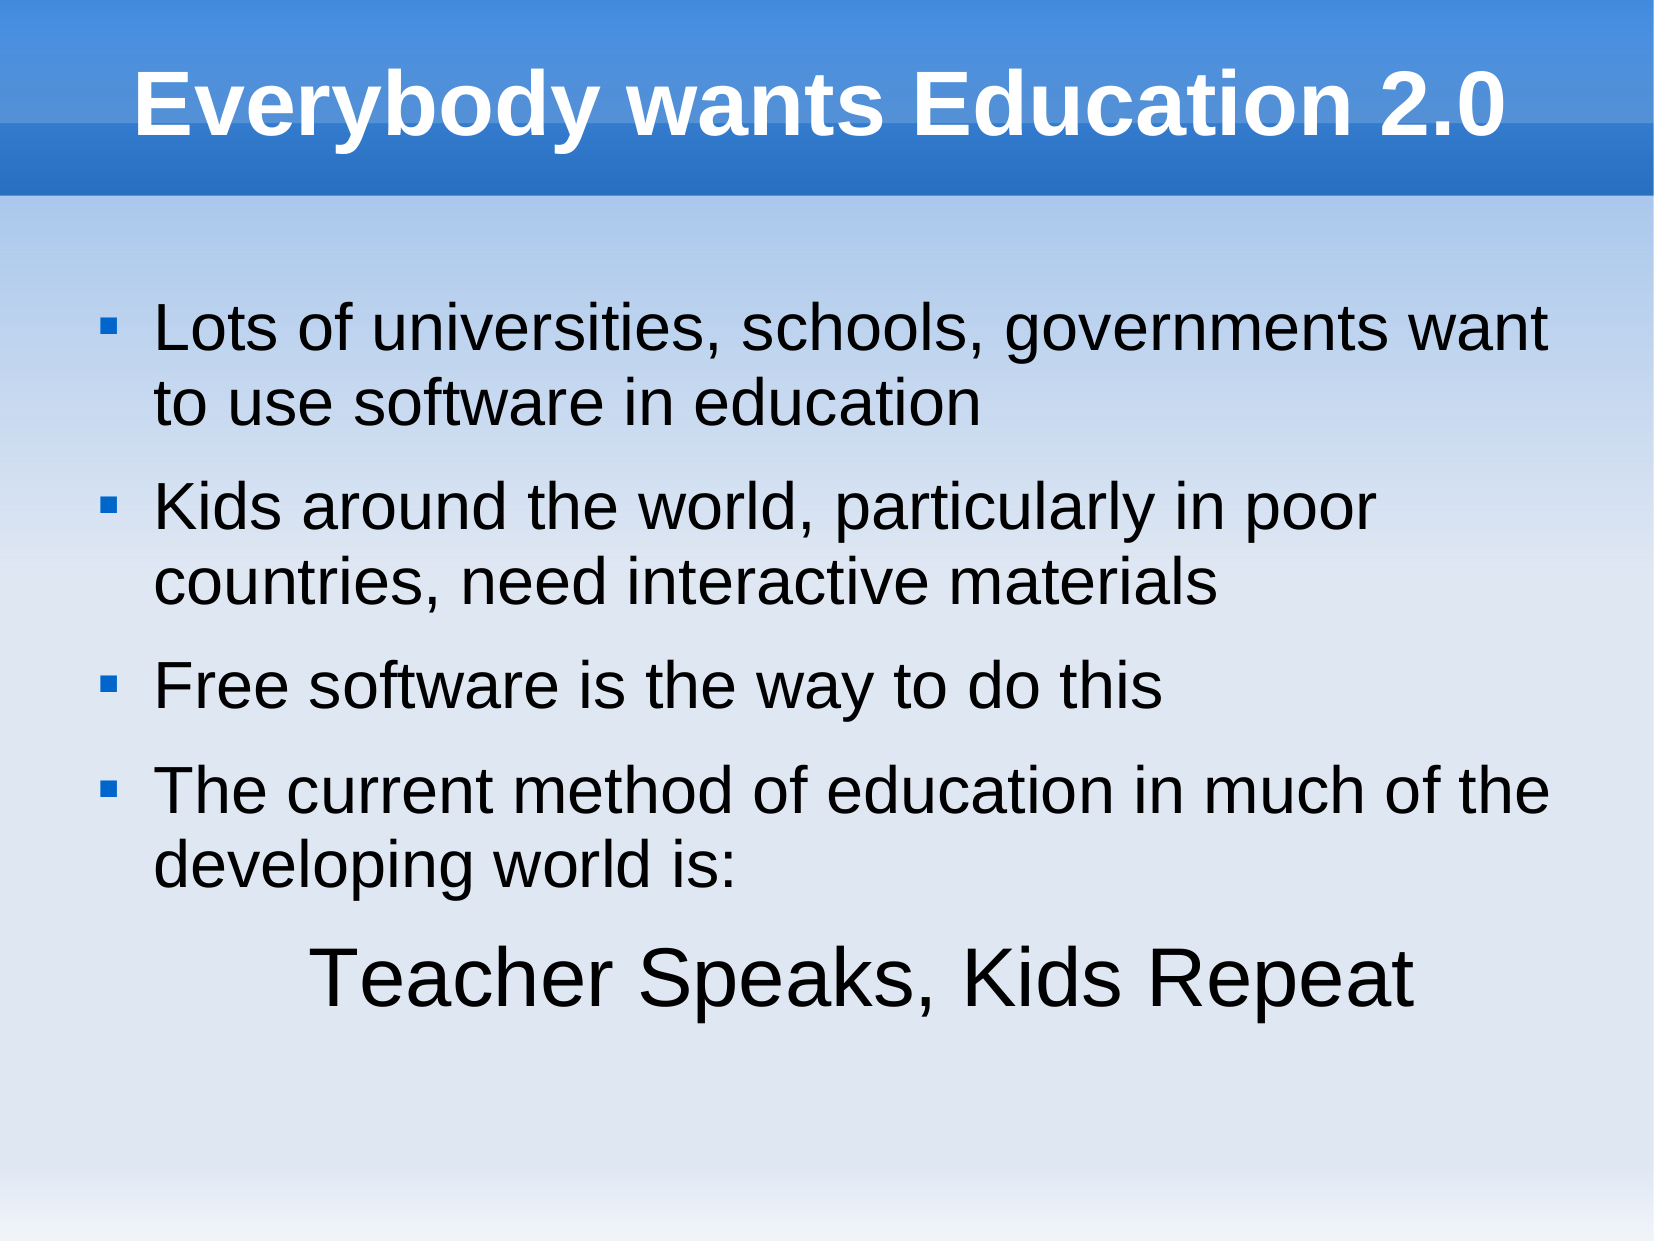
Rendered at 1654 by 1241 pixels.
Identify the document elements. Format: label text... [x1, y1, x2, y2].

list Lots of universities, schools, governments want to use software in education Kids around the world, particularly in poor countries, need interactive materials Free software is the way to do this The current method of education in much of the developing world is: Teacher Speaks, Kids Repeat [82, 290, 1571, 1109]
title Everybody wants Education 2.0 [76, 0, 1565, 208]
picture [0, 0, 1654, 1241]
